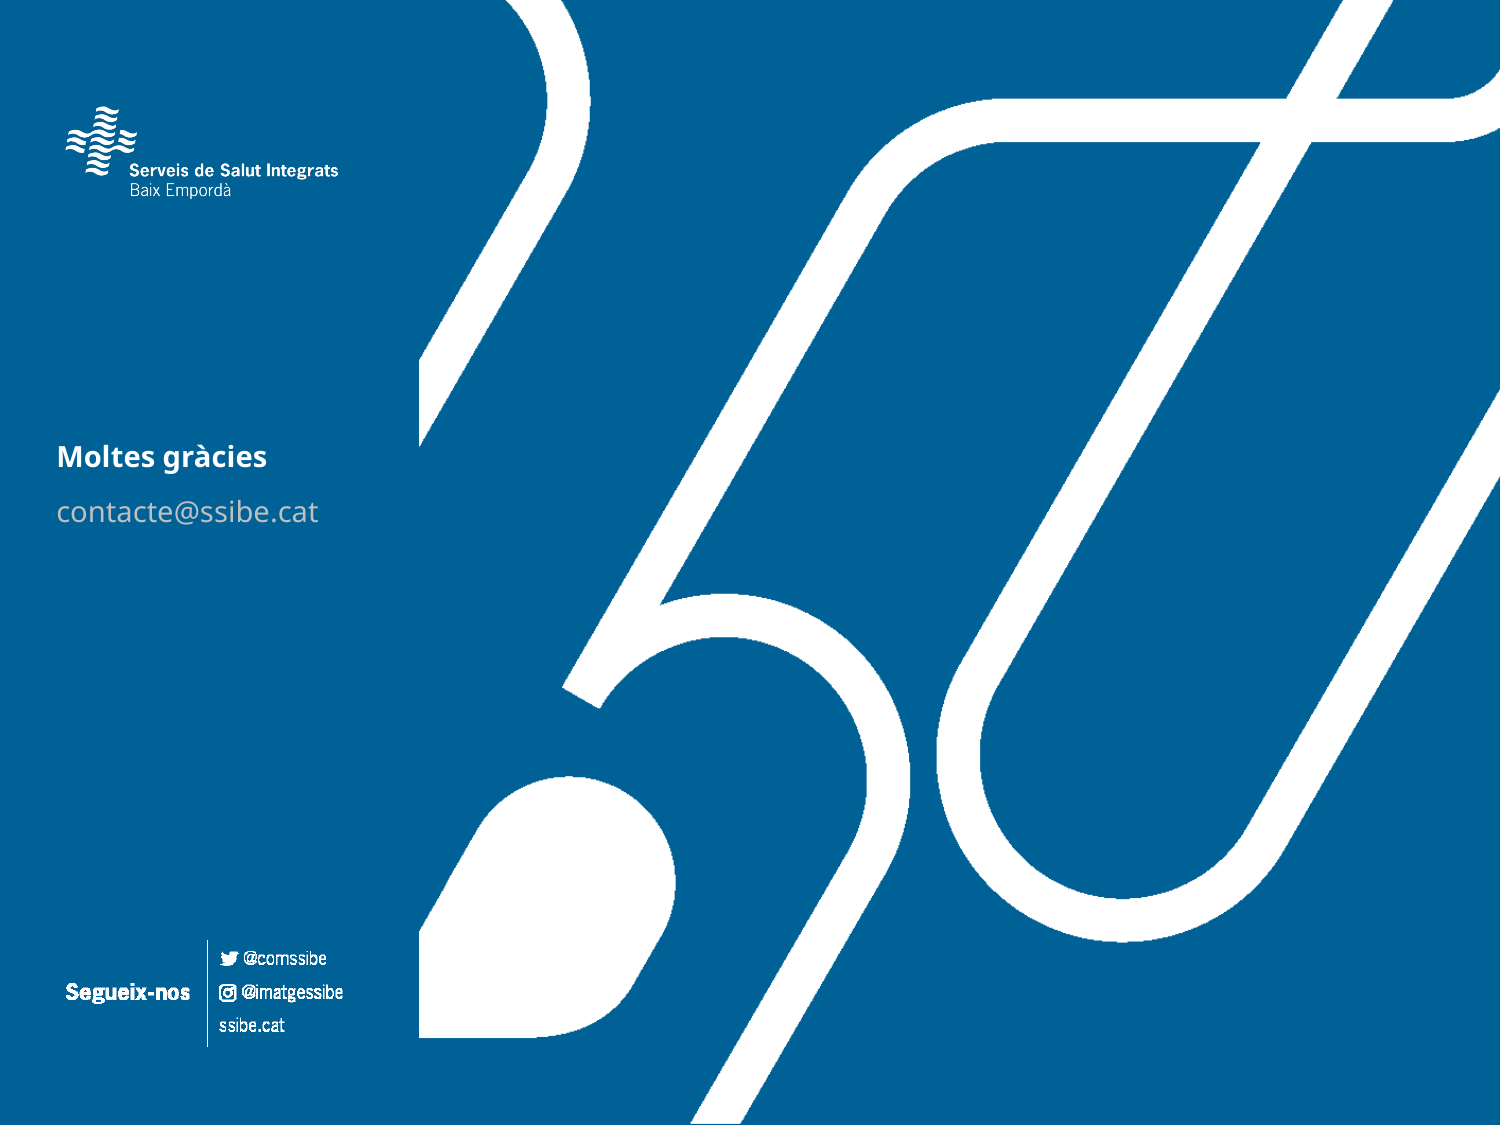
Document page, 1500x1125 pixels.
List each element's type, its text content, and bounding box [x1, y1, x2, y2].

picture [65, 940, 343, 1047]
picture [419, 0, 1500, 1125]
text_box Moltes gràcies contacte@ssibe.cat [41, 356, 420, 598]
picture [62, 101, 342, 204]
